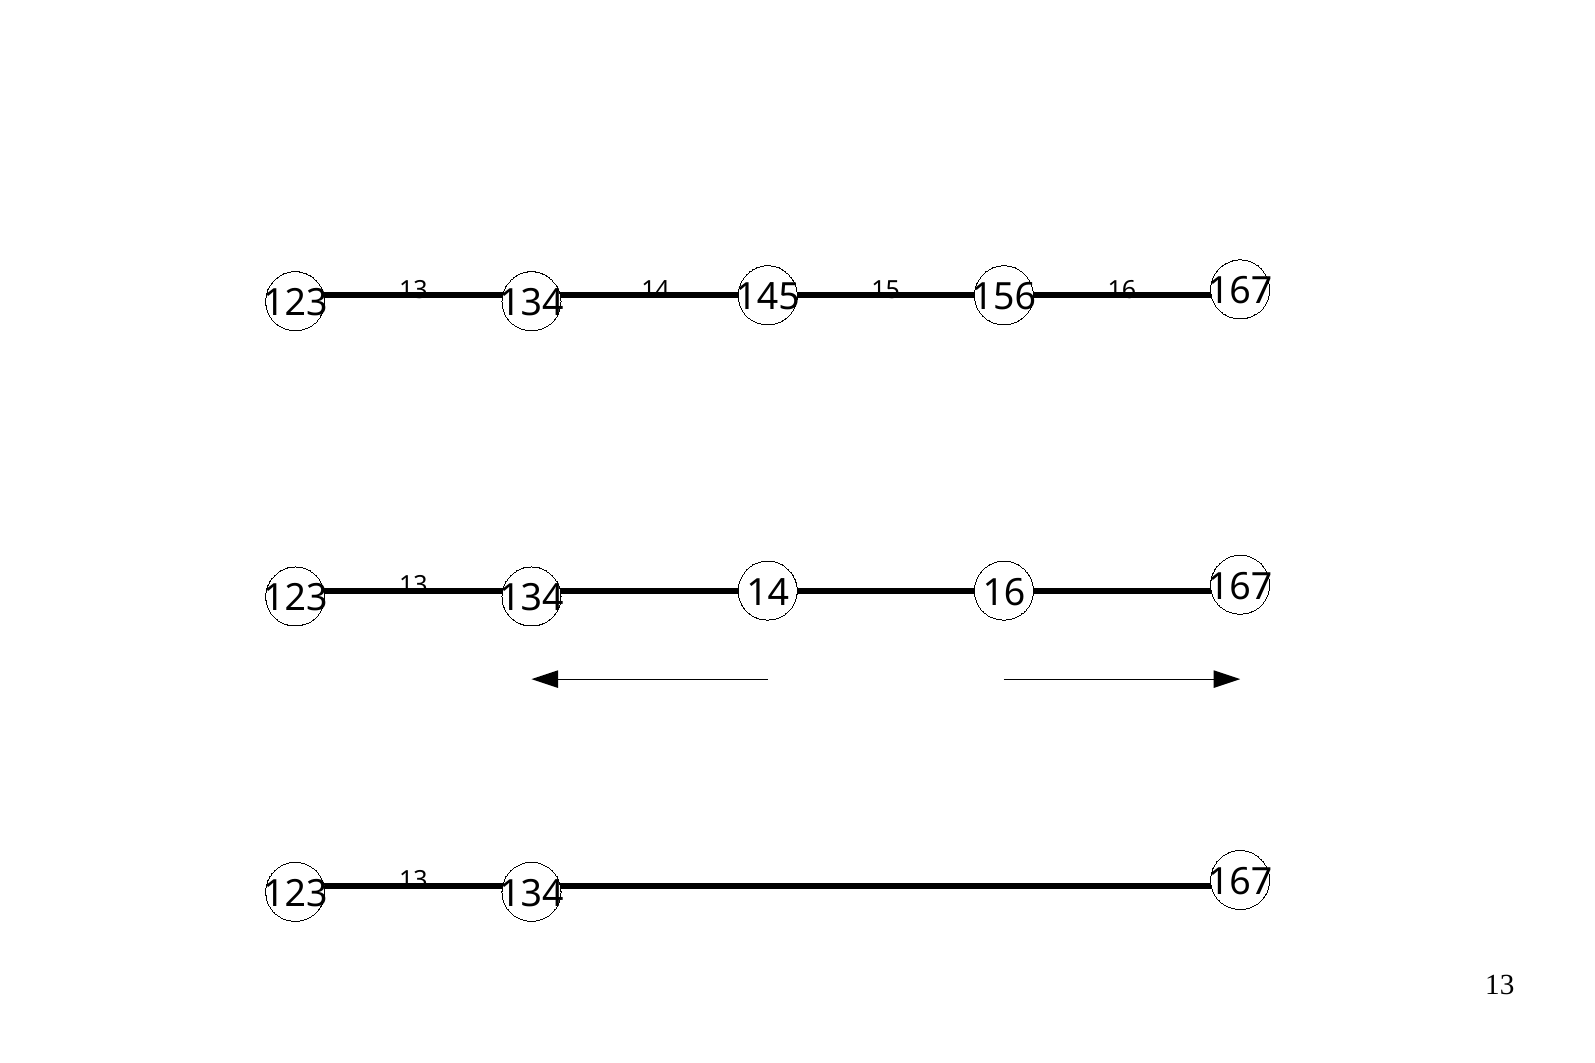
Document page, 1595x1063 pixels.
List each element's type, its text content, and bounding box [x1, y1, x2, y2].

text_box 16 [974, 561, 1034, 621]
text_box 167 [1210, 555, 1270, 615]
text_box 134 [546, 292, 556, 306]
text_box 134 [501, 566, 558, 626]
text_box 14 [738, 561, 798, 621]
text_box 167 [1210, 259, 1270, 319]
text_box 134 [501, 271, 558, 331]
text_box 123 [265, 566, 323, 626]
text_box 123 [265, 271, 323, 331]
text_box 156 [1019, 285, 1034, 298]
text_box 123 [265, 862, 324, 922]
text_box 167 [1210, 850, 1270, 910]
text_box 134 [501, 862, 559, 922]
text_box 145 [738, 265, 796, 325]
text_box 156 [974, 265, 1032, 325]
text_box 145 [784, 283, 798, 300]
text_box 134 [546, 587, 556, 601]
text_box 156 [1019, 295, 1030, 307]
text_box 134 [546, 883, 556, 897]
